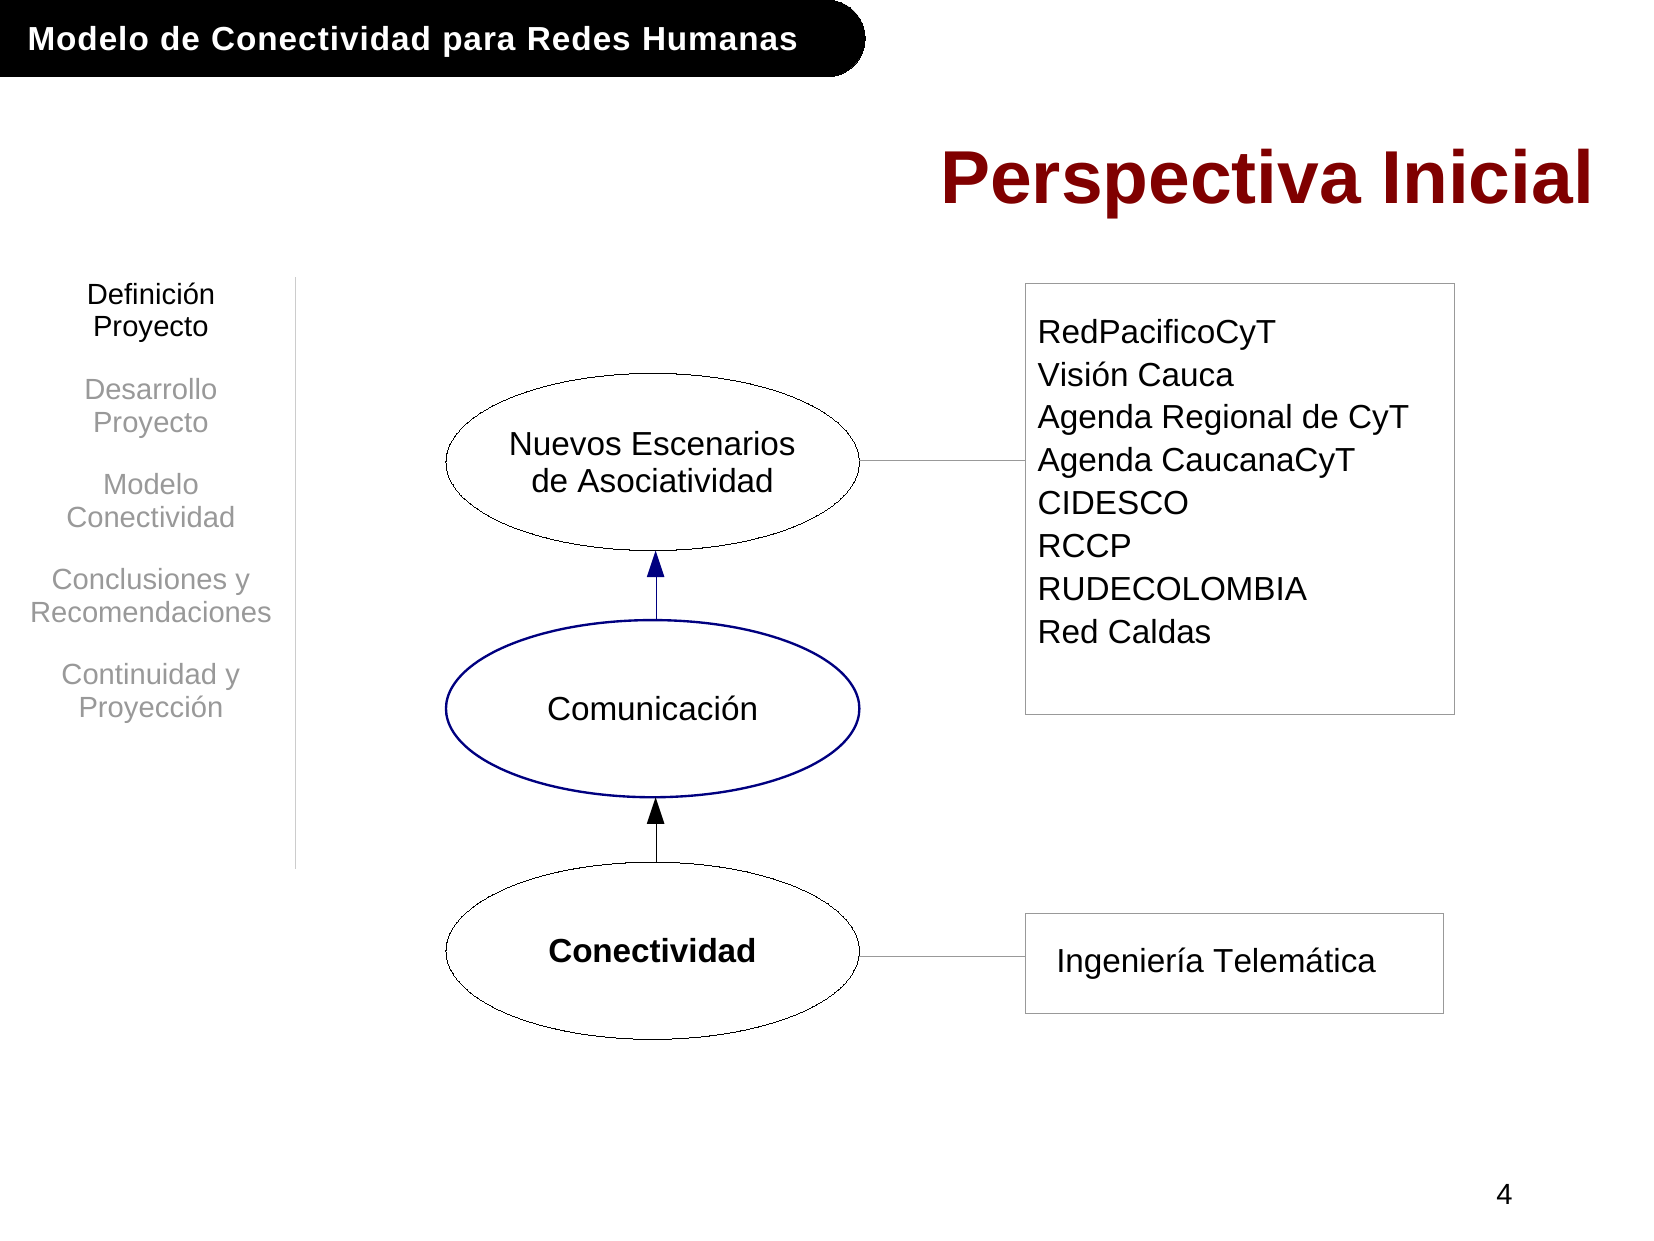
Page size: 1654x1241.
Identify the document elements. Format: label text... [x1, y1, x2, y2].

text_box Nuevos Escenarios de Asociatividad [445, 373, 860, 551]
title Perspectiva Inicial [118, 118, 1595, 237]
text_box Conectividad [445, 862, 860, 1040]
text_box Comunicación [445, 620, 860, 798]
list Definición Proyecto Desarrollo Proyecto Modelo Conectividad Conclusiones y Recomendaciones Continuidad y Proyección [17, 277, 285, 862]
text_box RedPacificoCyT Visión Cauca Agenda Regional de CyT Agenda CaucanaCyT CIDESCO RCCP RUDECOLOMBIA Red Caldas [1025, 283, 1455, 715]
text_box Ingeniería Telemática [1025, 913, 1444, 1014]
